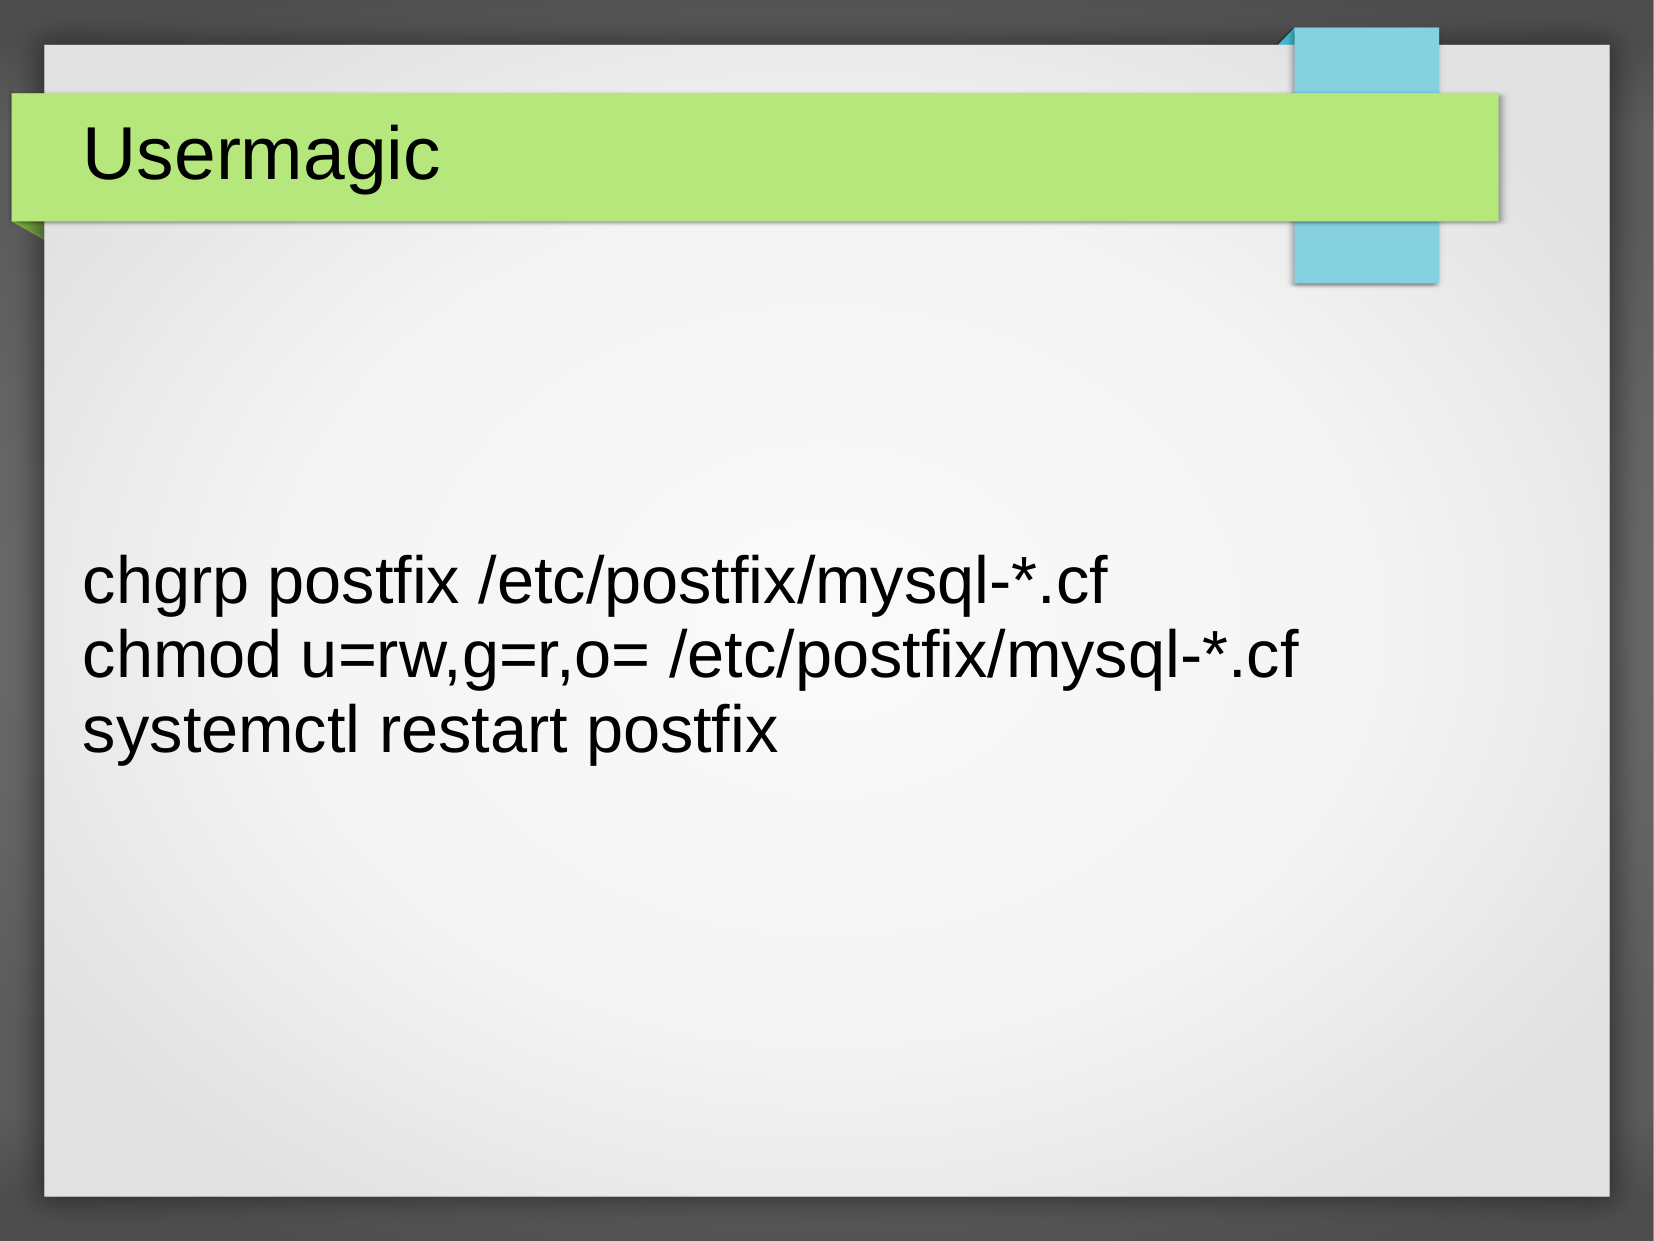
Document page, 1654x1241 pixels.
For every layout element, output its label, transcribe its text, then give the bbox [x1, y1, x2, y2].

subtitle chgrp postfix /etc/postfix/mysql-*.cf chmod u=rw,g=r,o= /etc/postfix/mysql-*.cf systemctl restart postfix [82, 295, 1571, 1015]
title Usermagic [82, 94, 1264, 213]
picture [0, 0, 1654, 1241]
